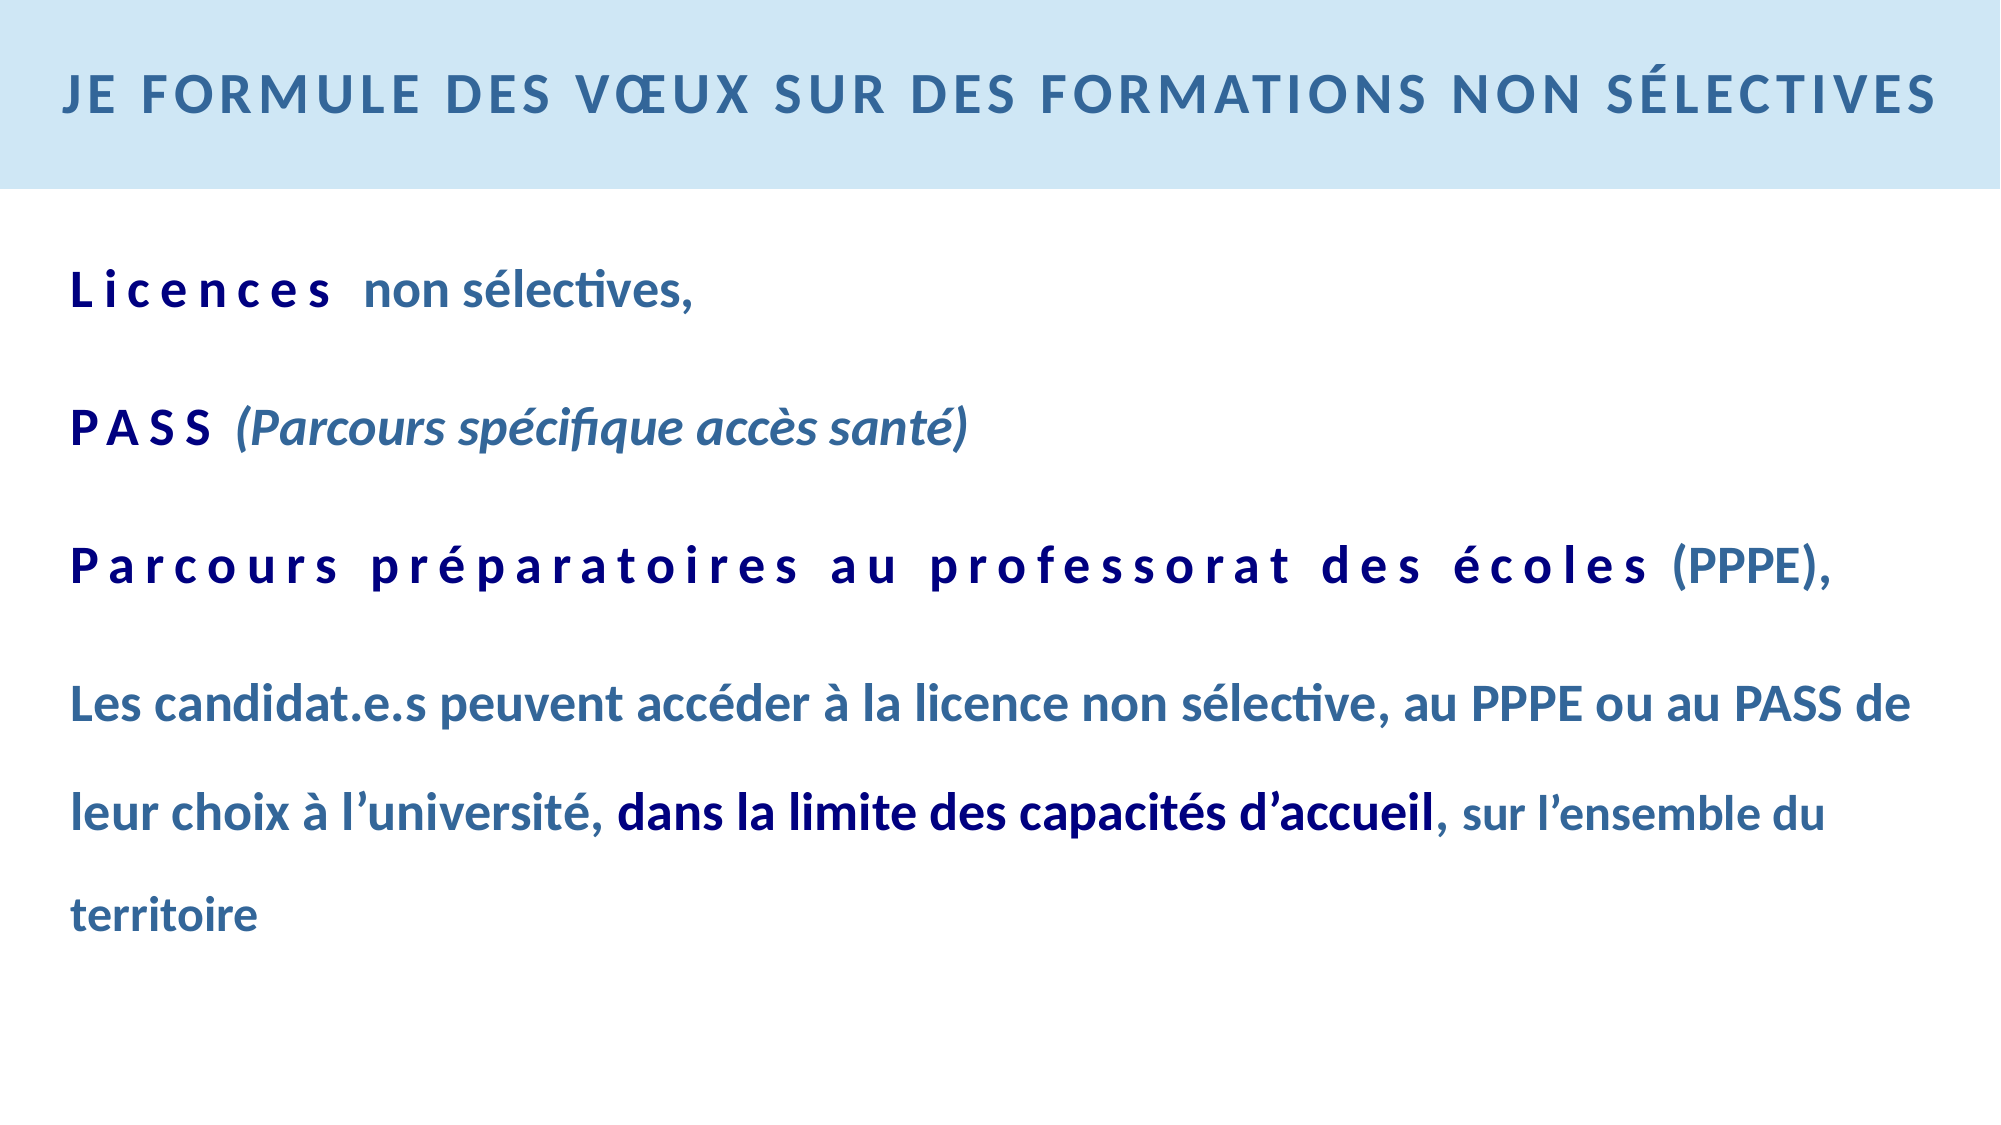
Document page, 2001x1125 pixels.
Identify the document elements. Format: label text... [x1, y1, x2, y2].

title JE FORMULE DES VŒUX SUR DES FORMATIONS NON SÉLECTIVES [0, 0, 2000, 189]
list Licences non sélectives, PASS (Parcours spécifique accès santé) Parcours préparatoires au professorat des écoles (PPPE), Les candidat.e.s peuvent accéder à la licence non sélective, au PPPE ou au PASS de leur choix à l’université, dans la limite des capacités d’accueil, sur l’ensemble du territoire [70, 212, 1949, 1104]
